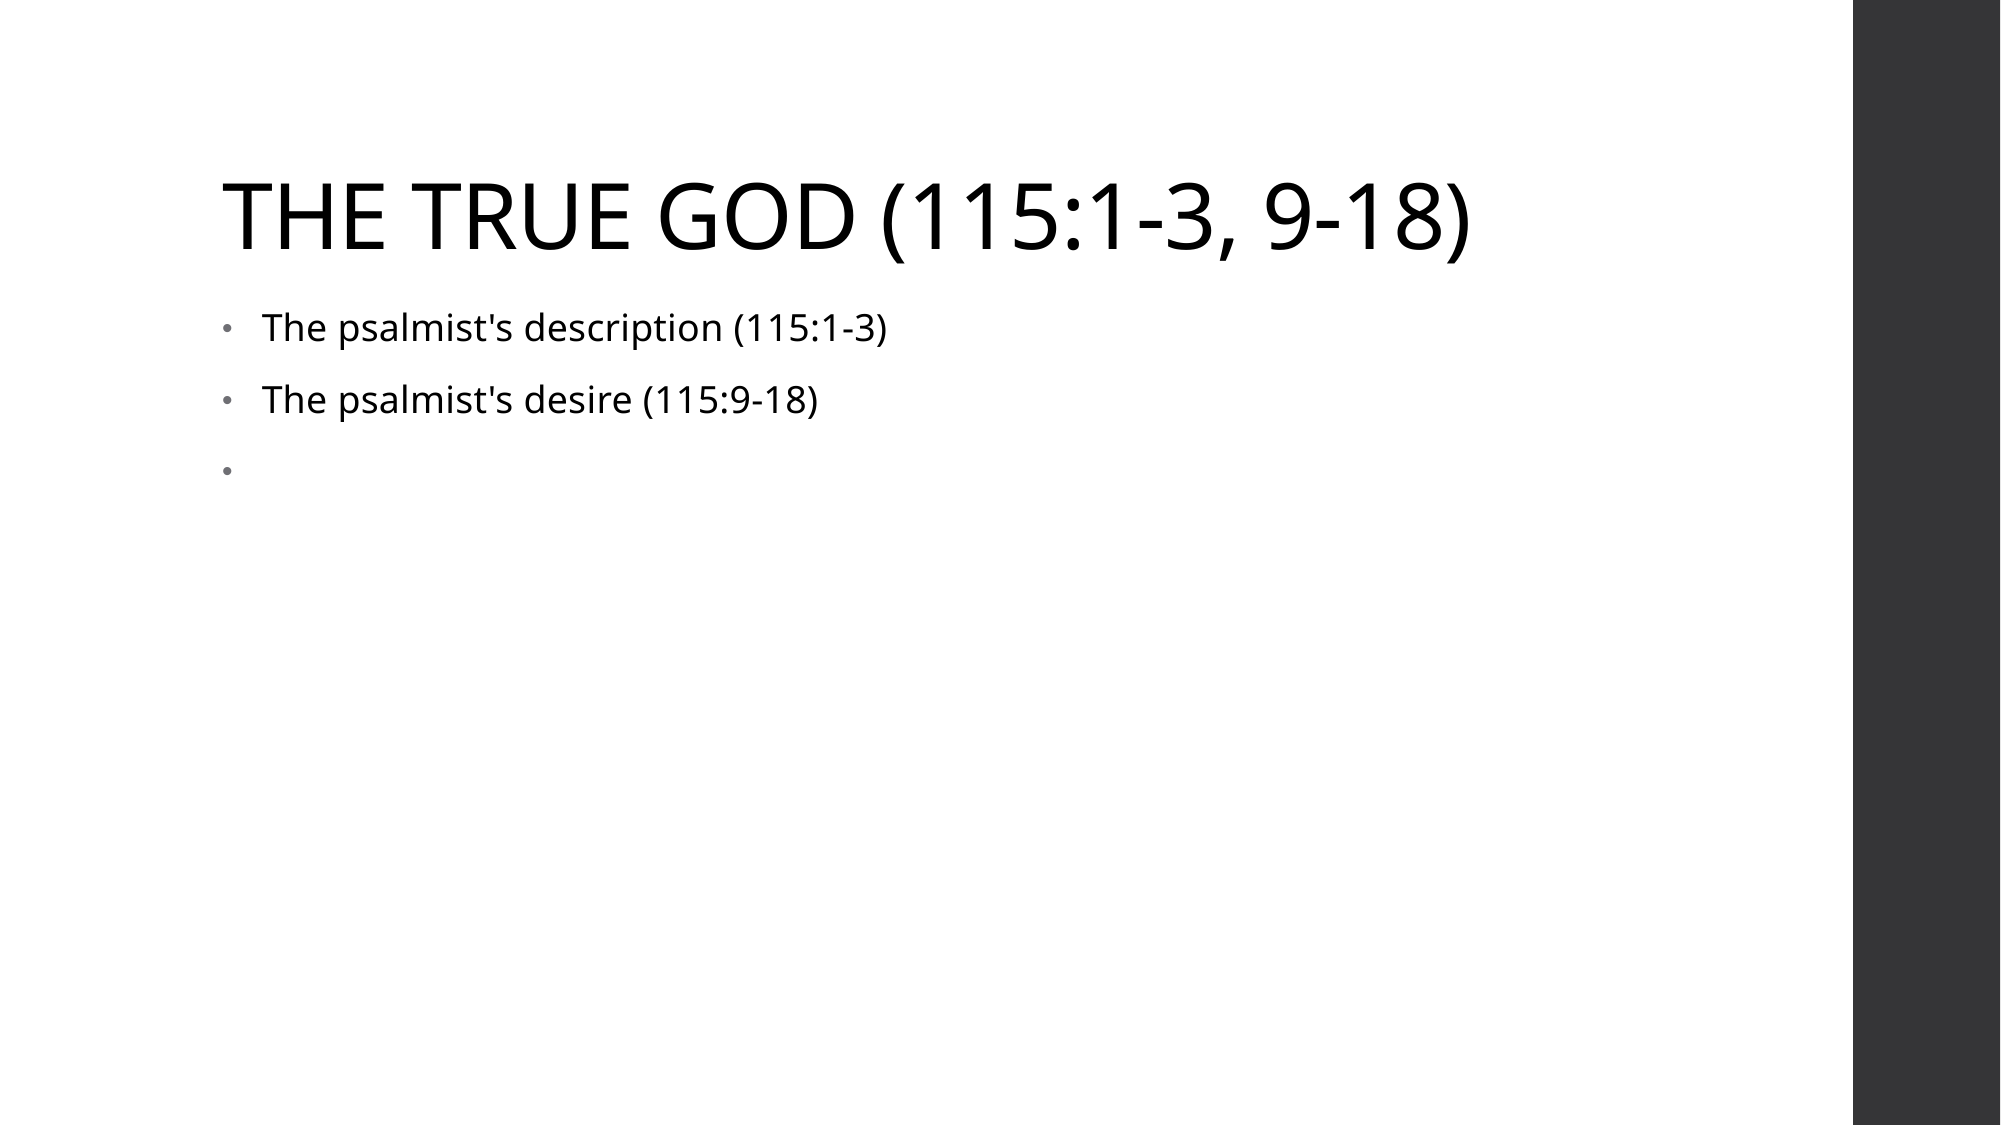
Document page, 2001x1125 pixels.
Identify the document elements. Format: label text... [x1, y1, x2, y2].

title THE TRUE GOD (115:1-3, 9-18) [206, 60, 1797, 278]
list The psalmist's description (115:1-3) The psalmist's desire (115:9-18) [206, 299, 1617, 1014]
